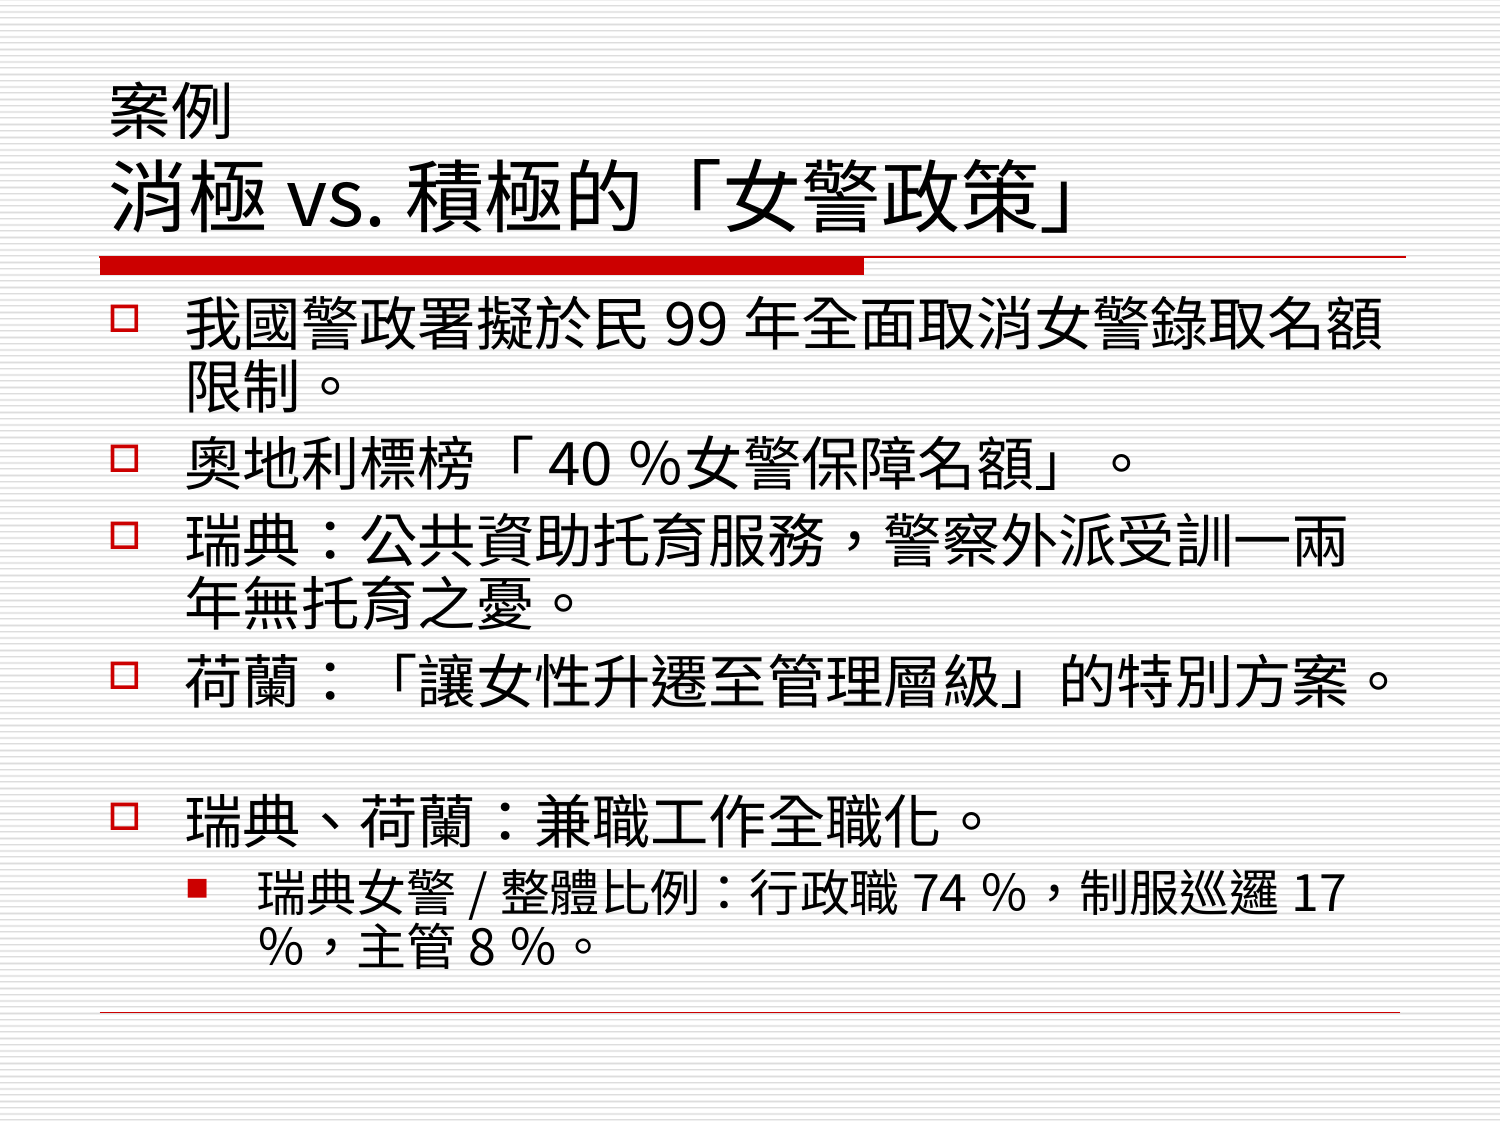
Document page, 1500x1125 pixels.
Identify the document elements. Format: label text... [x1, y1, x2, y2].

list 我國警政署擬於民99年全面取消女警錄取名額限制。 奧地利標榜「40％女警保障名額」。 瑞典：公共資助托育服務，警察外派受訓一兩年無托育之憂。 荷蘭：「讓女性升遷至管理層級」的特別方案。 瑞典、荷蘭：兼職工作全職化。 瑞典女警/整體比例：行政職74％，制服巡邏17％，主管8％。 [92, 287, 1406, 988]
picture [0, 0, 1500, 1125]
title 案例 消極vs.積極的「女警政策」 [94, 50, 1407, 250]
